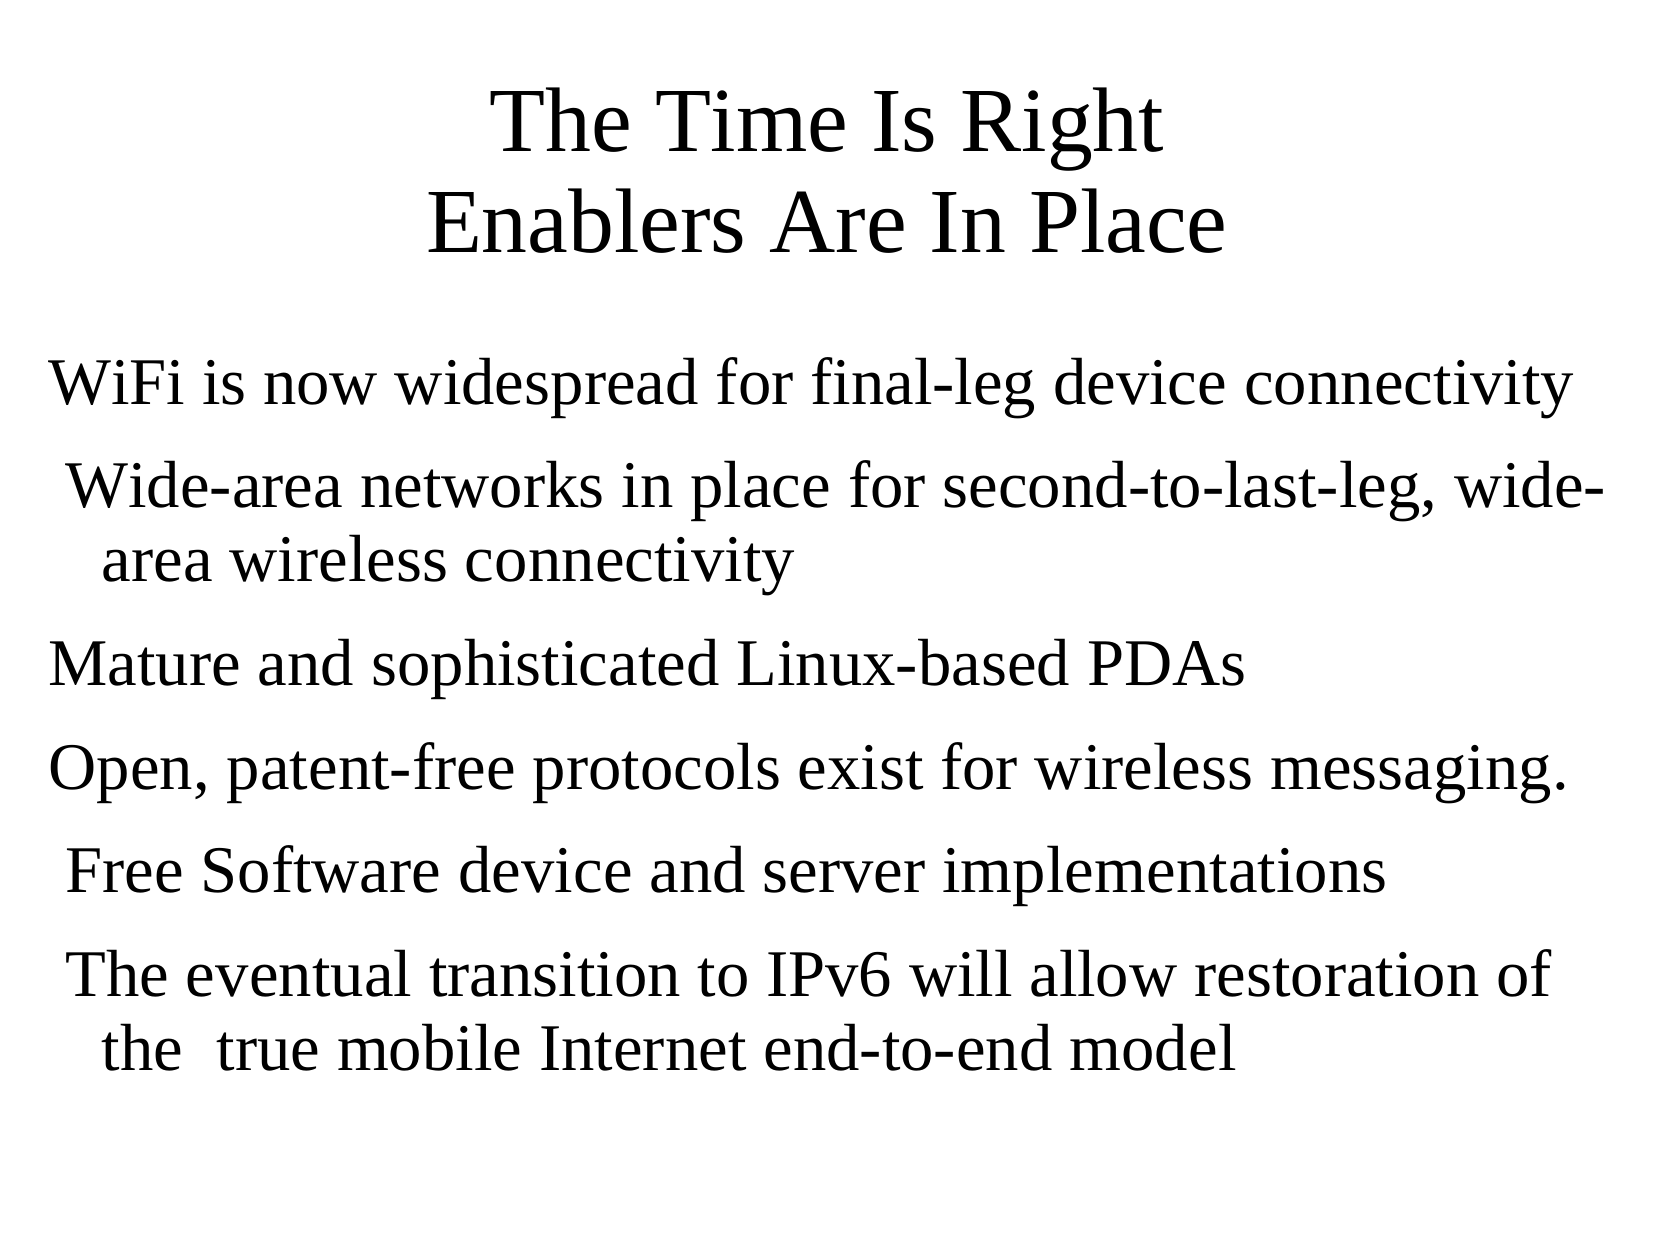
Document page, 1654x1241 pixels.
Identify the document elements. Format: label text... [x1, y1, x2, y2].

list WiFi is now widespread for final-leg device connectivity Wide-area networks in place for second-to-last-leg, wide-area wireless connectivity Mature and sophisticated Linux-based PDAs Open, patent-free protocols exist for wireless messaging. Free Software device and server implementations The eventual transition to IPv6 will allow restoration of the true mobile Internet end-to-end model [30, 344, 1640, 1222]
title The Time Is Right Enablers Are In Place [109, 16, 1546, 326]
